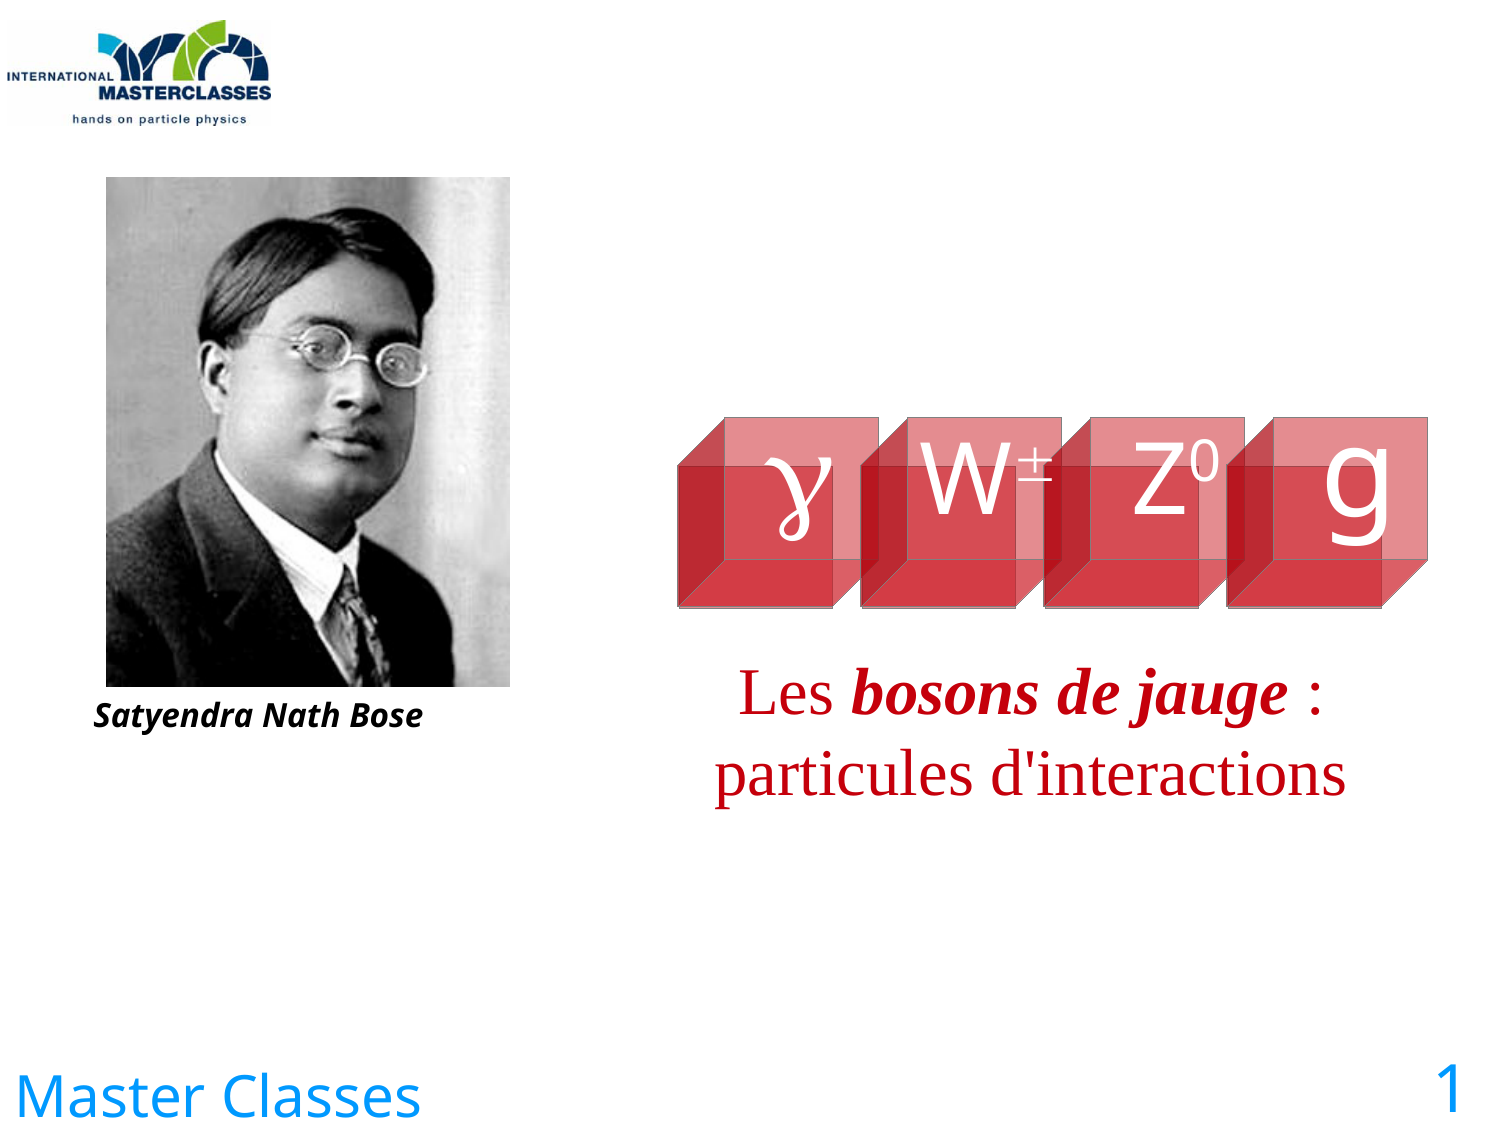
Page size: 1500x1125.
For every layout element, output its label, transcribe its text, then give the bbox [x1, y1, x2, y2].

text_box g [1305, 383, 1399, 549]
picture [106, 177, 510, 687]
picture [2, 10, 280, 130]
text_box Satyendra Nath Bose [78, 686, 473, 745]
text_box γ [750, 383, 851, 549]
text_box Z0 [1116, 407, 1230, 543]
text_box Les bosons de jauge : particules d'interactions [661, 640, 1403, 817]
text_box W [904, 407, 1080, 543]
text_box [677, 417, 1428, 609]
